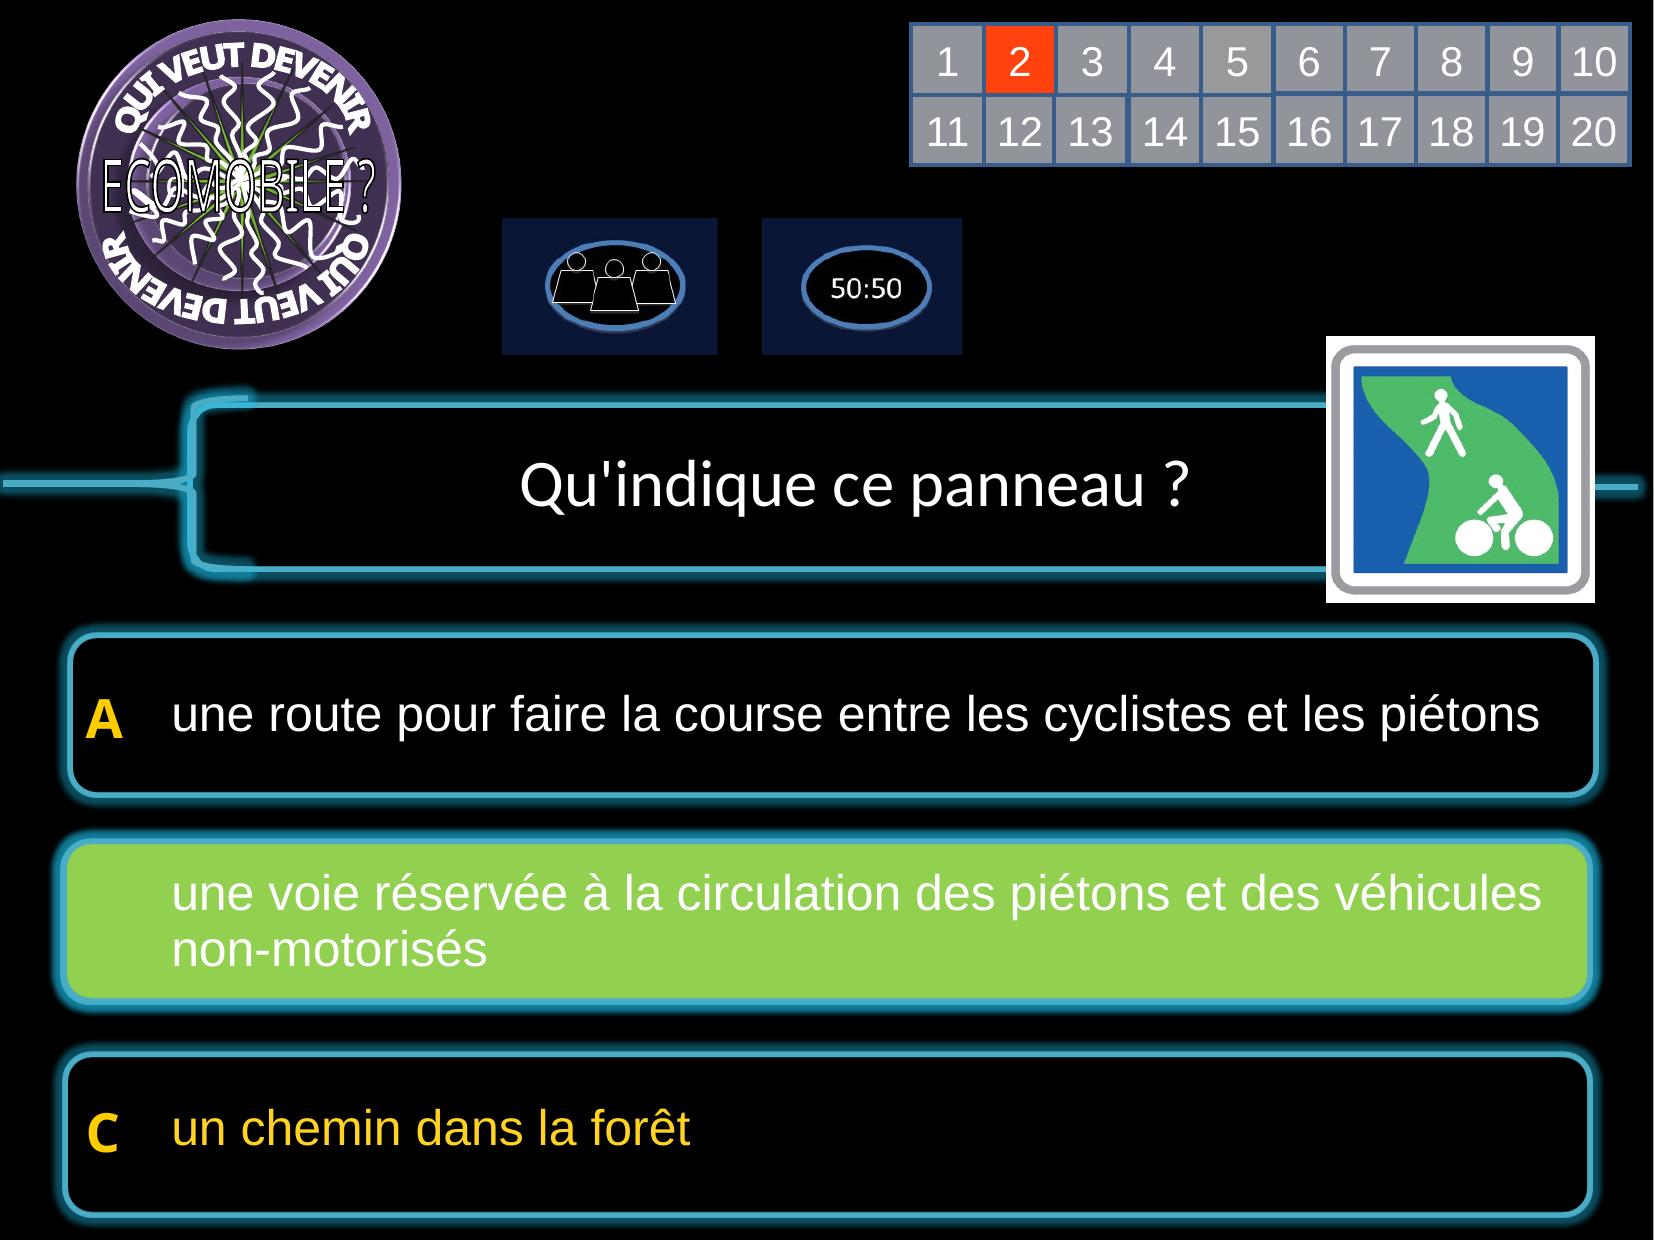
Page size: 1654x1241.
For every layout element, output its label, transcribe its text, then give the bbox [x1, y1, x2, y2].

picture [53, 18, 402, 370]
text_box 14 [1128, 94, 1201, 166]
picture [45, 1034, 1610, 1235]
text_box 5 [1201, 24, 1273, 94]
text_box 18 [1415, 93, 1486, 166]
text_box 4 [1128, 24, 1201, 94]
text_box 8 [1416, 24, 1487, 93]
text_box 7 [1344, 24, 1416, 93]
title Qu'indique ce panneau ? [200, 407, 1326, 573]
text_box 17 [1345, 93, 1415, 166]
text_box 12 [983, 94, 1054, 166]
text_box 2 [983, 24, 1056, 94]
text_box 1 [911, 24, 983, 94]
picture [50, 615, 1616, 815]
list une route pour faire la course entre les cyclistes et les piétons [171, 643, 1548, 786]
list une voie réservée à la circulation des piétons et des véhicules non-motorisés [171, 850, 1548, 993]
text_box 3 [1056, 24, 1128, 95]
text_box 9 [1487, 24, 1558, 93]
text_box 16 [1273, 93, 1345, 166]
text_box 10 [1558, 24, 1630, 93]
picture [43, 821, 1610, 1022]
text_box 6 [1273, 24, 1344, 93]
text_box 19 [1486, 93, 1558, 166]
picture [0, 336, 1654, 603]
text_box 20 [1558, 93, 1630, 166]
list un chemin dans la forêt [171, 1057, 1548, 1199]
text_box 11 [911, 94, 983, 166]
text_box 15 [1201, 94, 1273, 166]
text_box 13 [1054, 94, 1127, 166]
